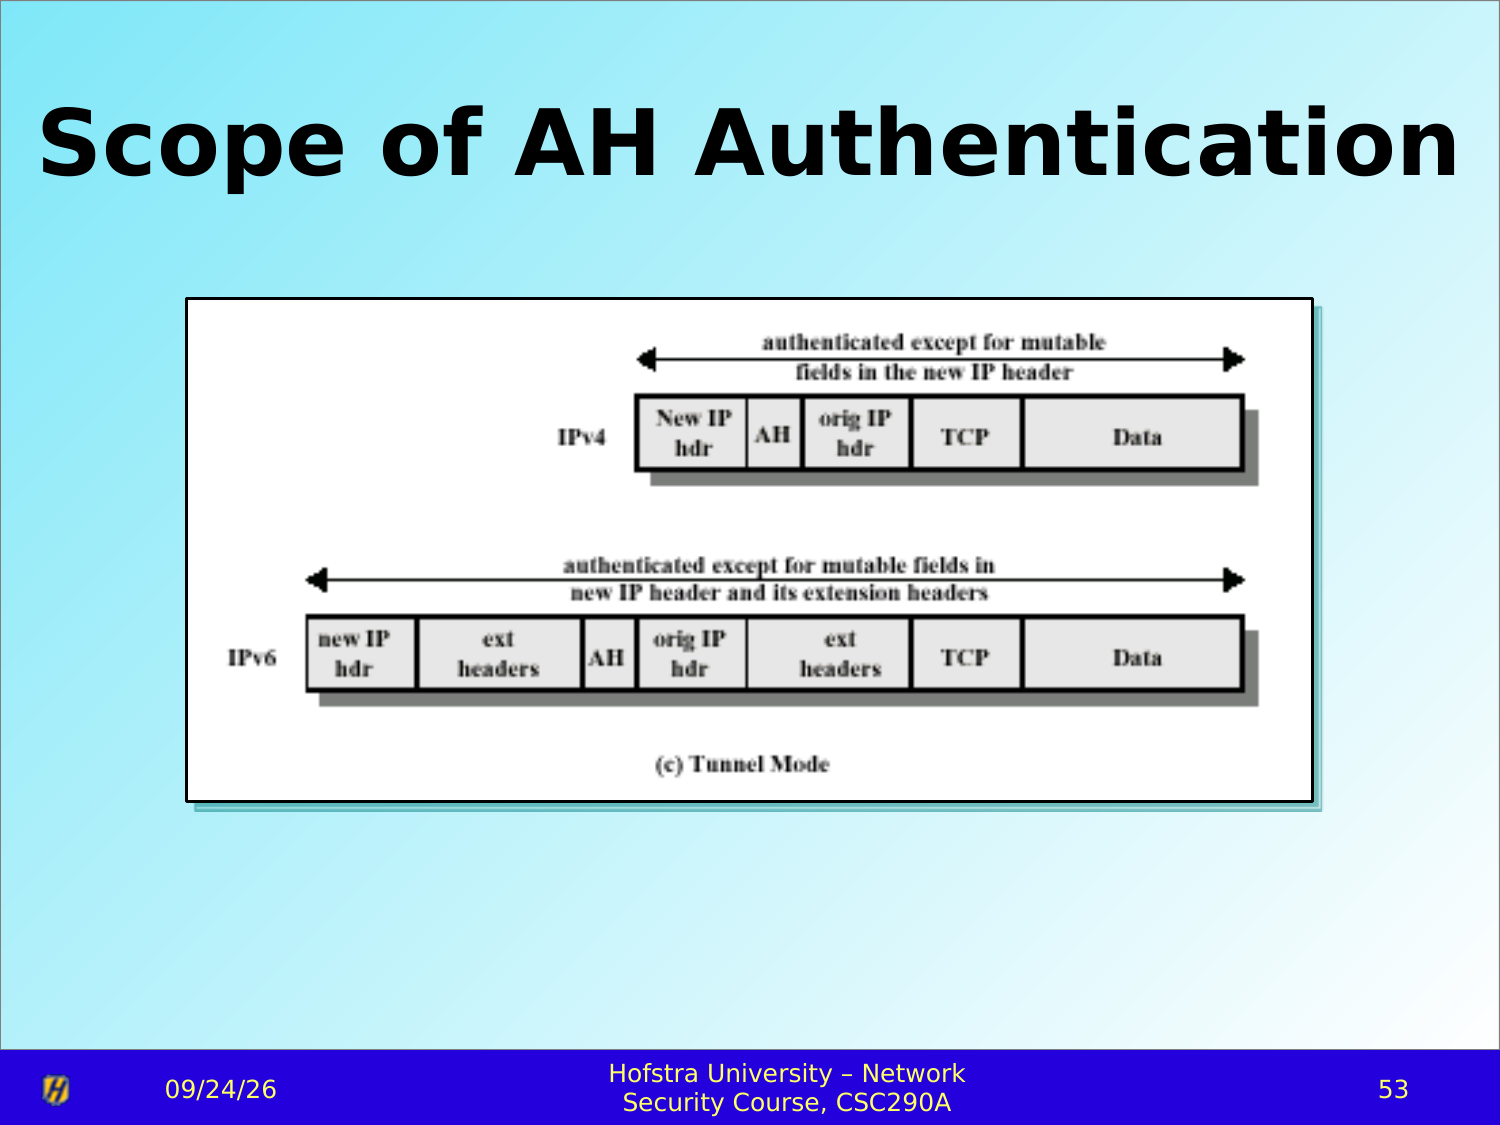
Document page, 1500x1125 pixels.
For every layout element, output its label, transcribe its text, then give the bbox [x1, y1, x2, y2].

title Scope of AH Authentication [0, 39, 1500, 206]
picture [187, 299, 1311, 800]
picture [37, 1072, 76, 1110]
